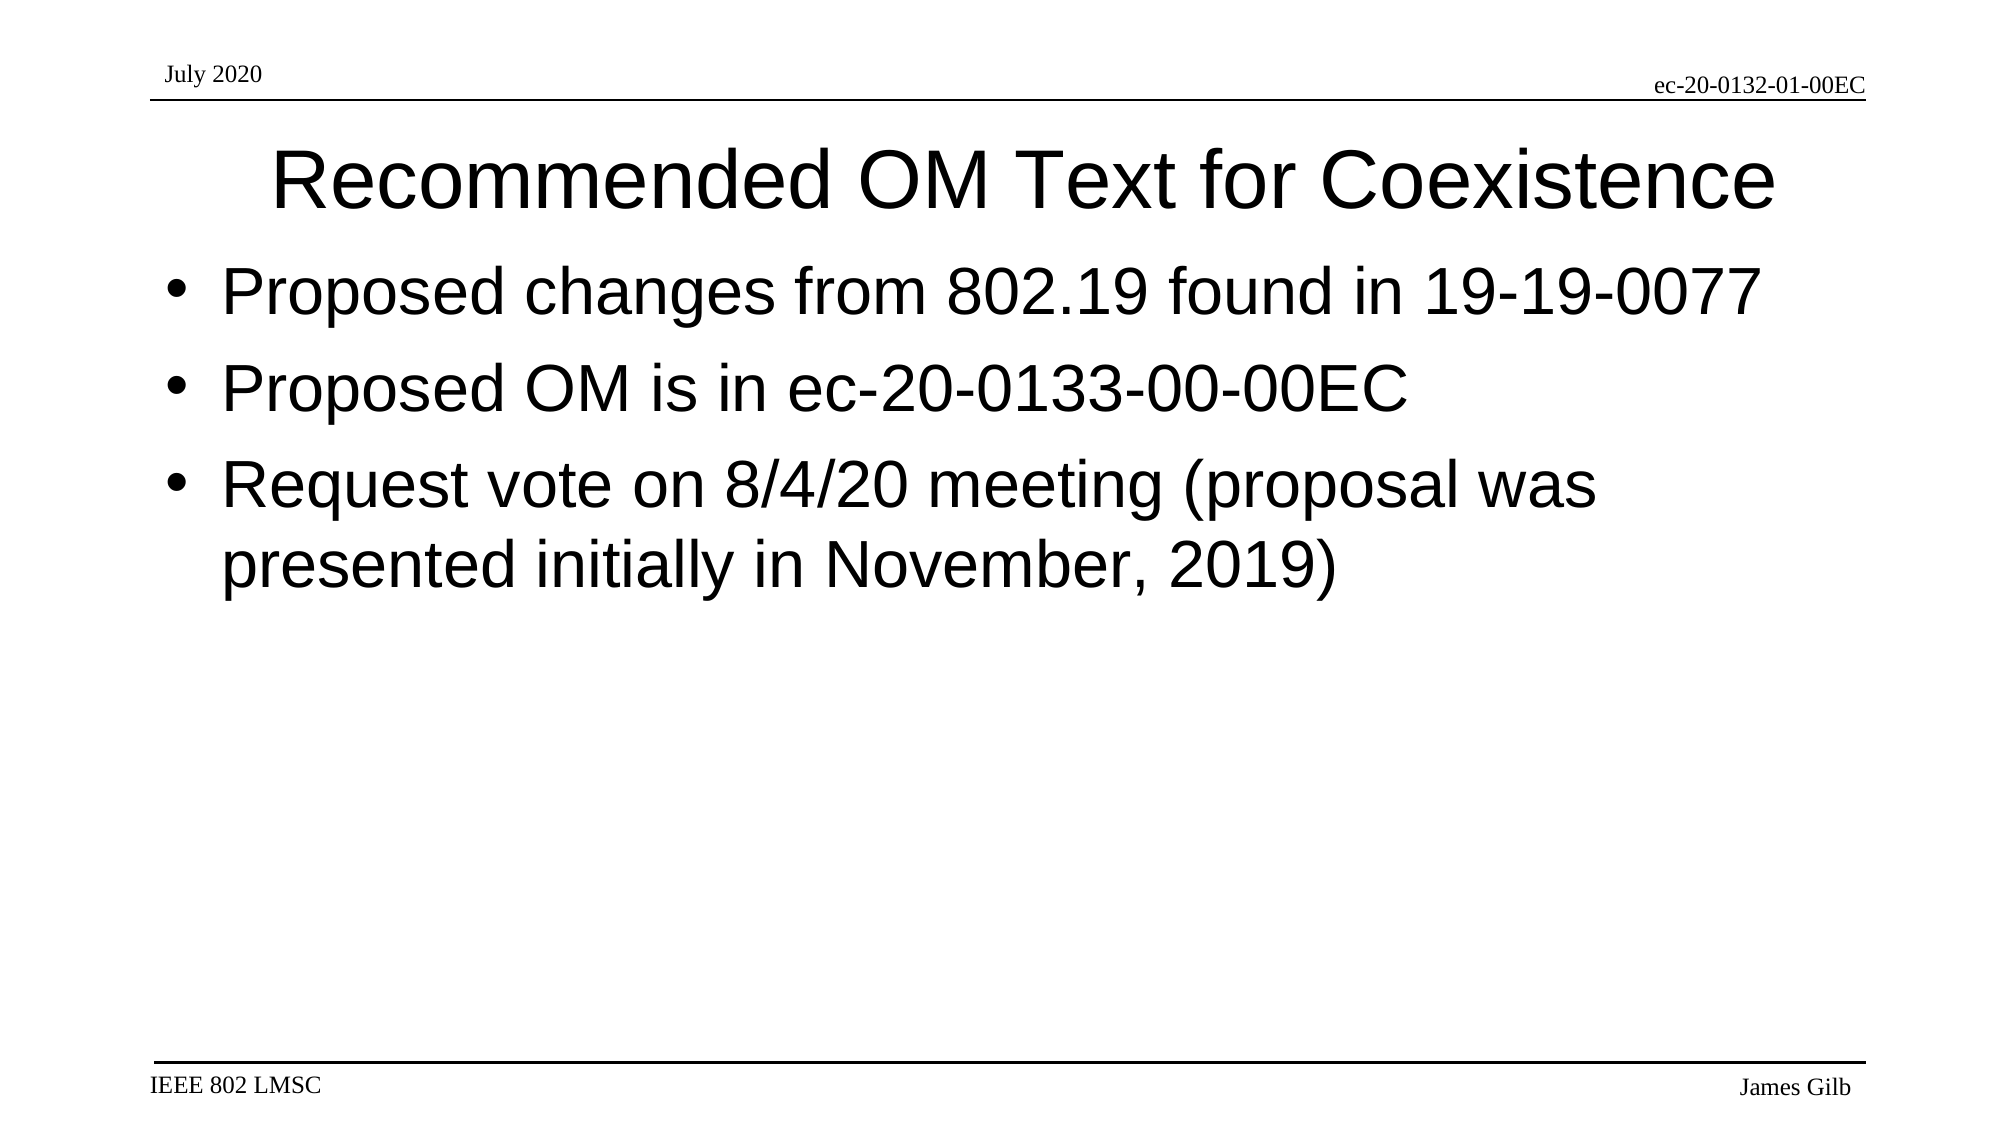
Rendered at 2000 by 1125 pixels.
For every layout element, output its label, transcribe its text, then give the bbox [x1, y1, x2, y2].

list Proposed changes from 802.19 found in 19-19-0077 Proposed OM is in ec-20-0133-00-00EC Request vote on 8/4/20 meeting (proposal was presented initially in November, 2019) [149, 239, 1900, 1051]
title Recommended OM Text for Coexistence [149, 112, 1900, 238]
